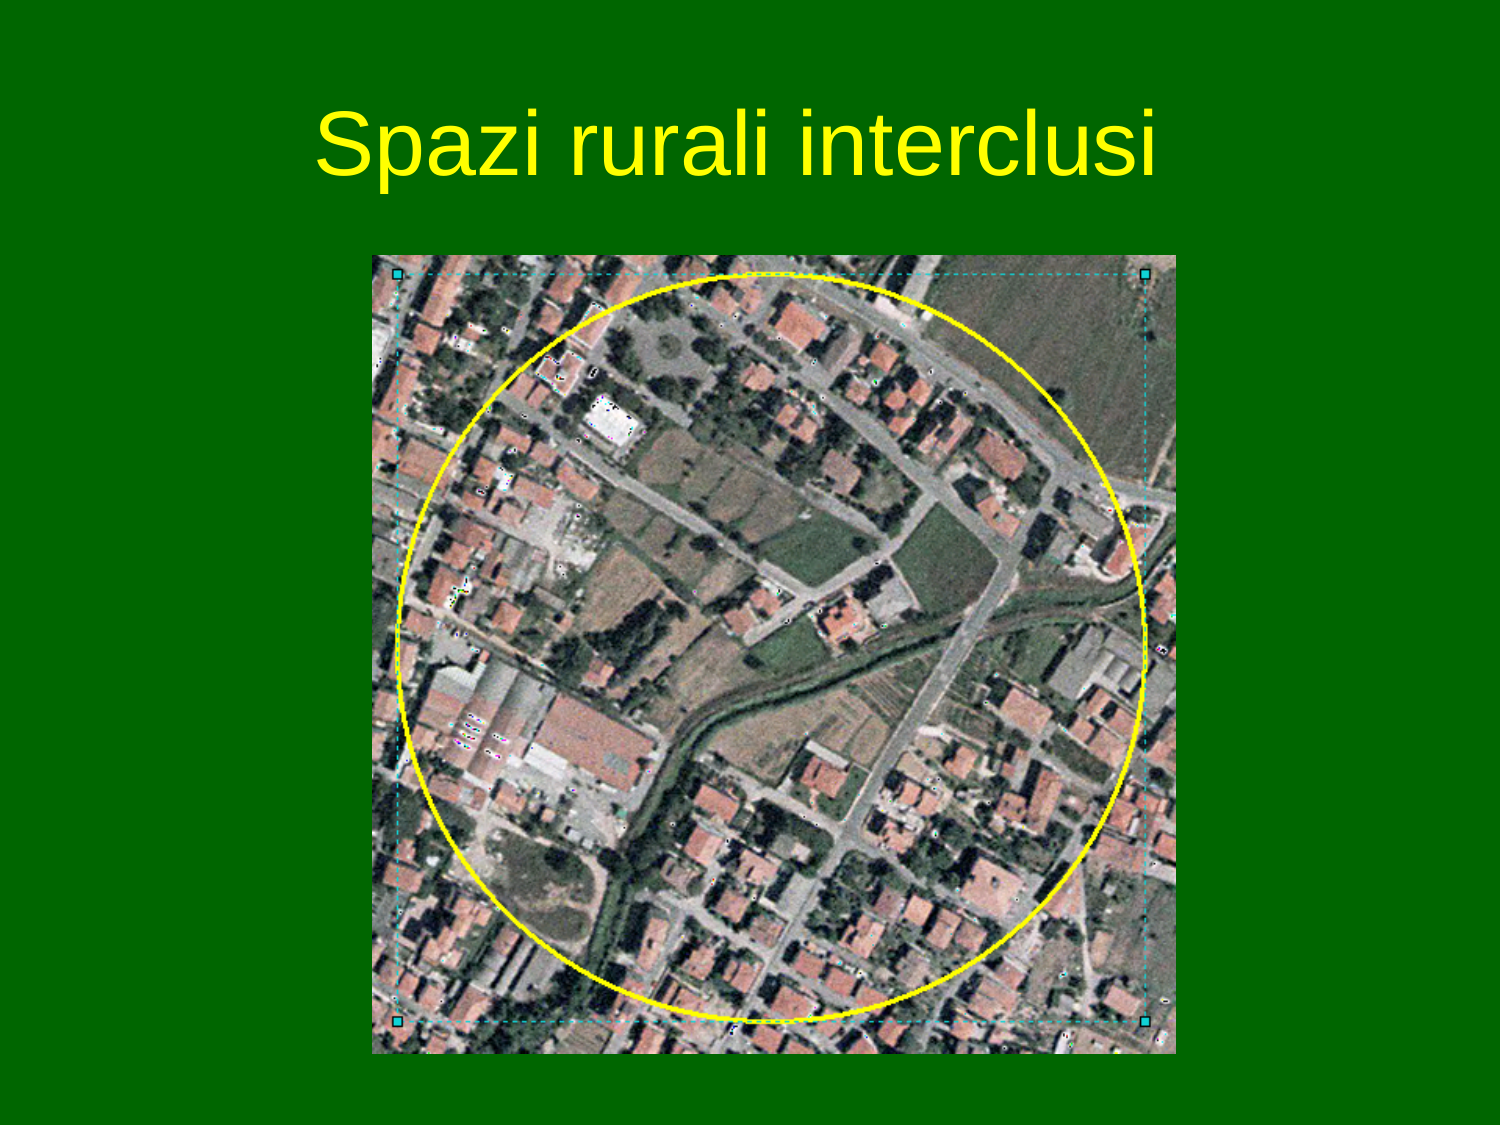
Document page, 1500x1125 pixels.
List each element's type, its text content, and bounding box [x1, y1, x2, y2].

picture [372, 255, 1176, 1054]
title Spazi rurali interclusi [75, 45, 1426, 233]
